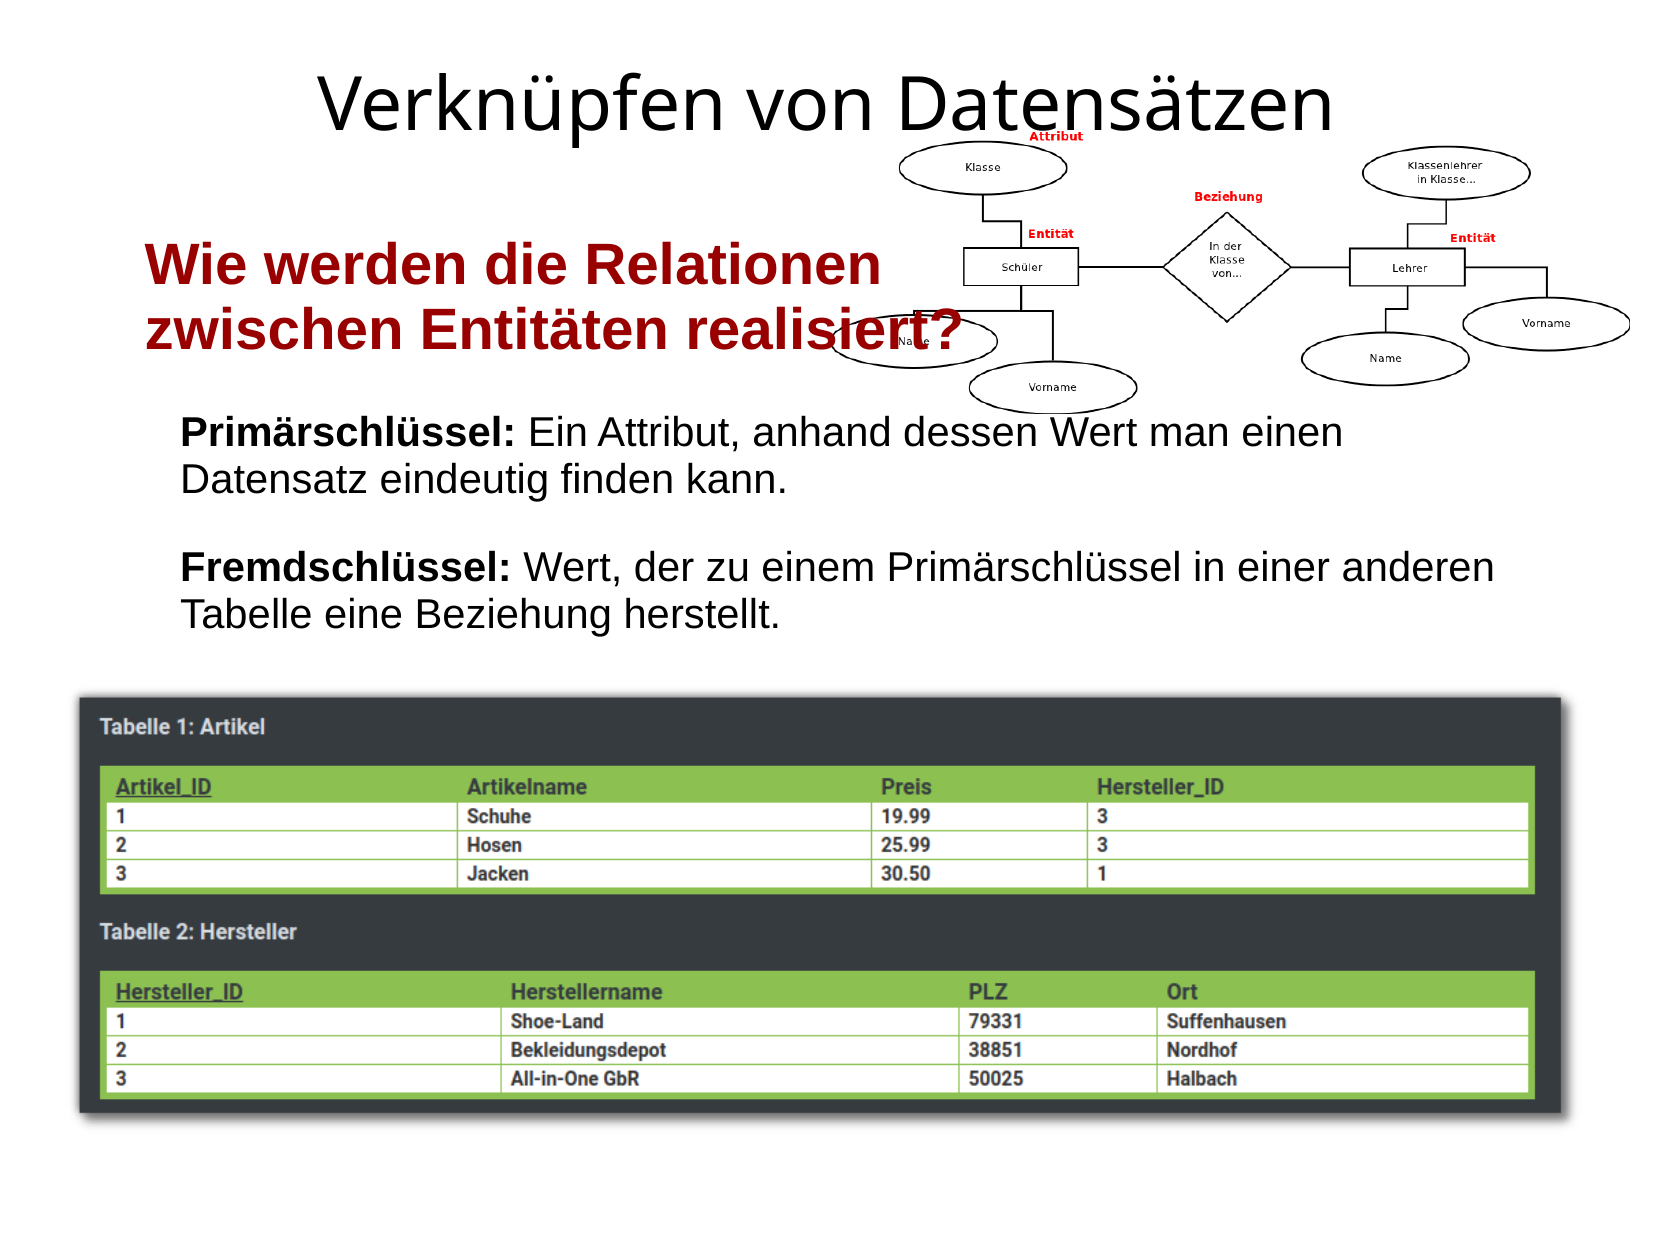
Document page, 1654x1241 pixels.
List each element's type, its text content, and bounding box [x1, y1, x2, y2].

picture [66, 684, 1583, 1135]
text_box Primärschlüssel: Ein Attribut, anhand dessen Wert man einen Datensatz eindeutig finden kann. Fremdschlüssel: Wert, der zu einem Primärschlüssel in einer anderen Tabelle eine Beziehung herstellt. [165, 401, 1536, 684]
picture [829, 129, 1630, 414]
text_box Wie werden die Relationen zwischen Entitäten realisiert? [129, 224, 1158, 370]
title Verknüpfen von Datensätzen [82, 49, 1571, 154]
